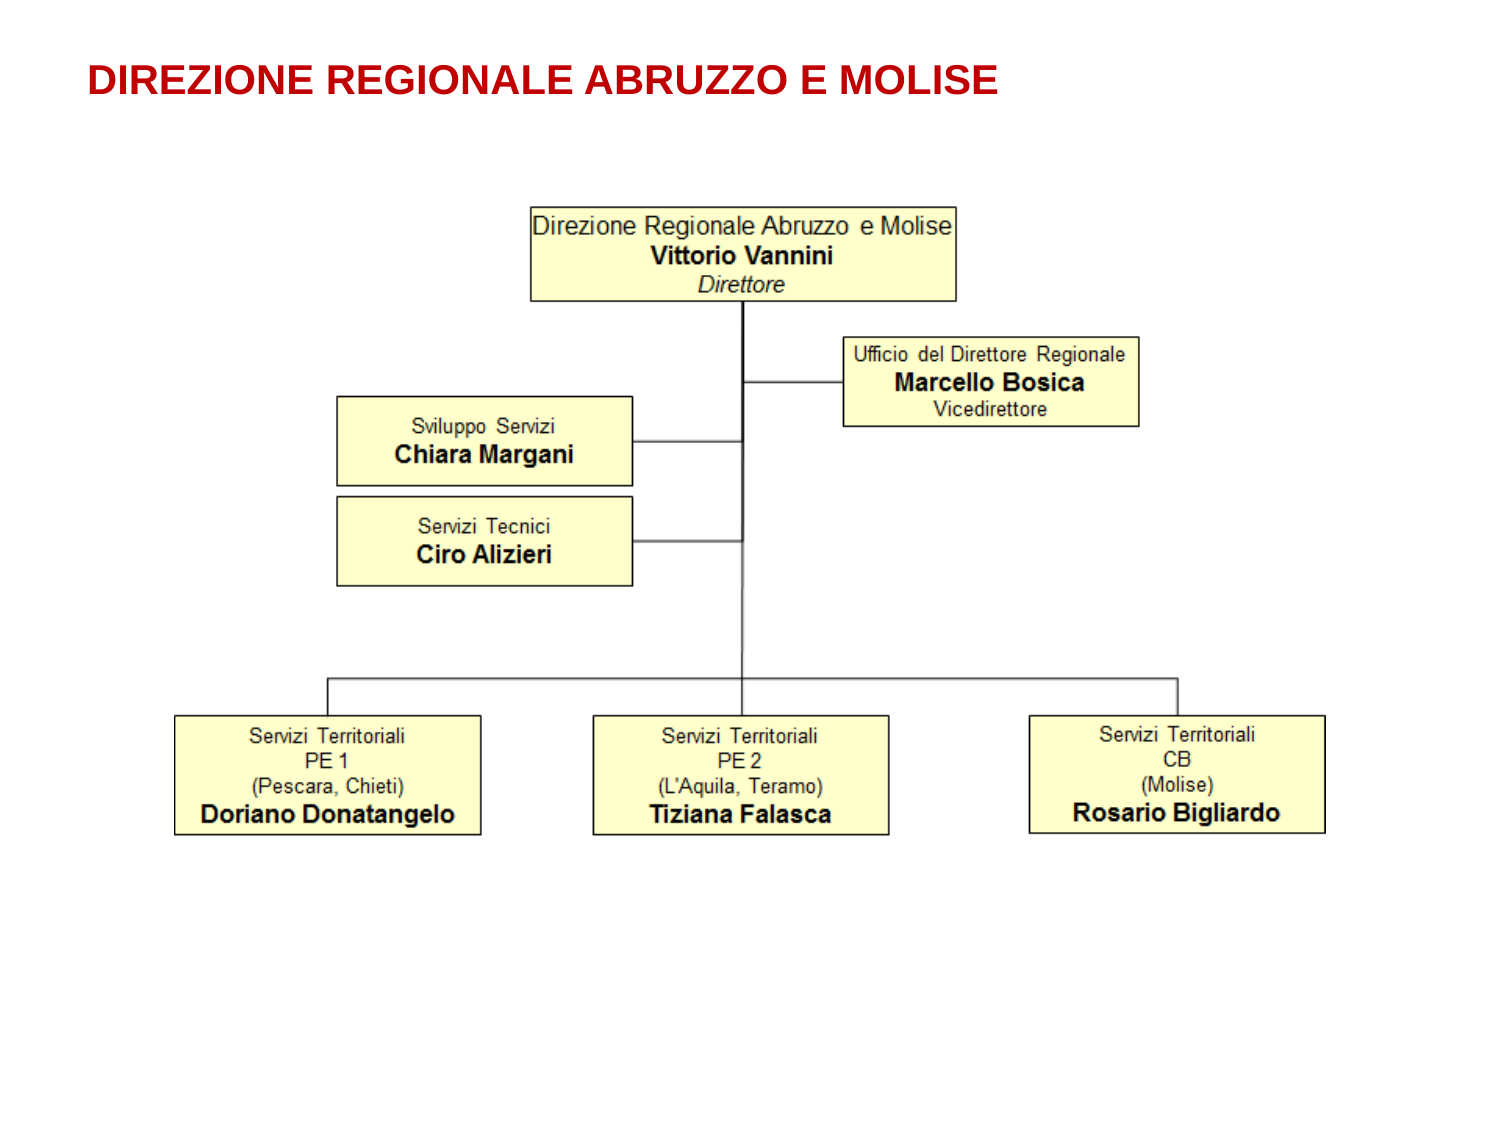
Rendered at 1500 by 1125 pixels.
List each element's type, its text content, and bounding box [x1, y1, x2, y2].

picture [174, 202, 1326, 842]
text_box DIREZIONE REGIONALE ABRUZZO E MOLISE [72, 45, 1462, 128]
